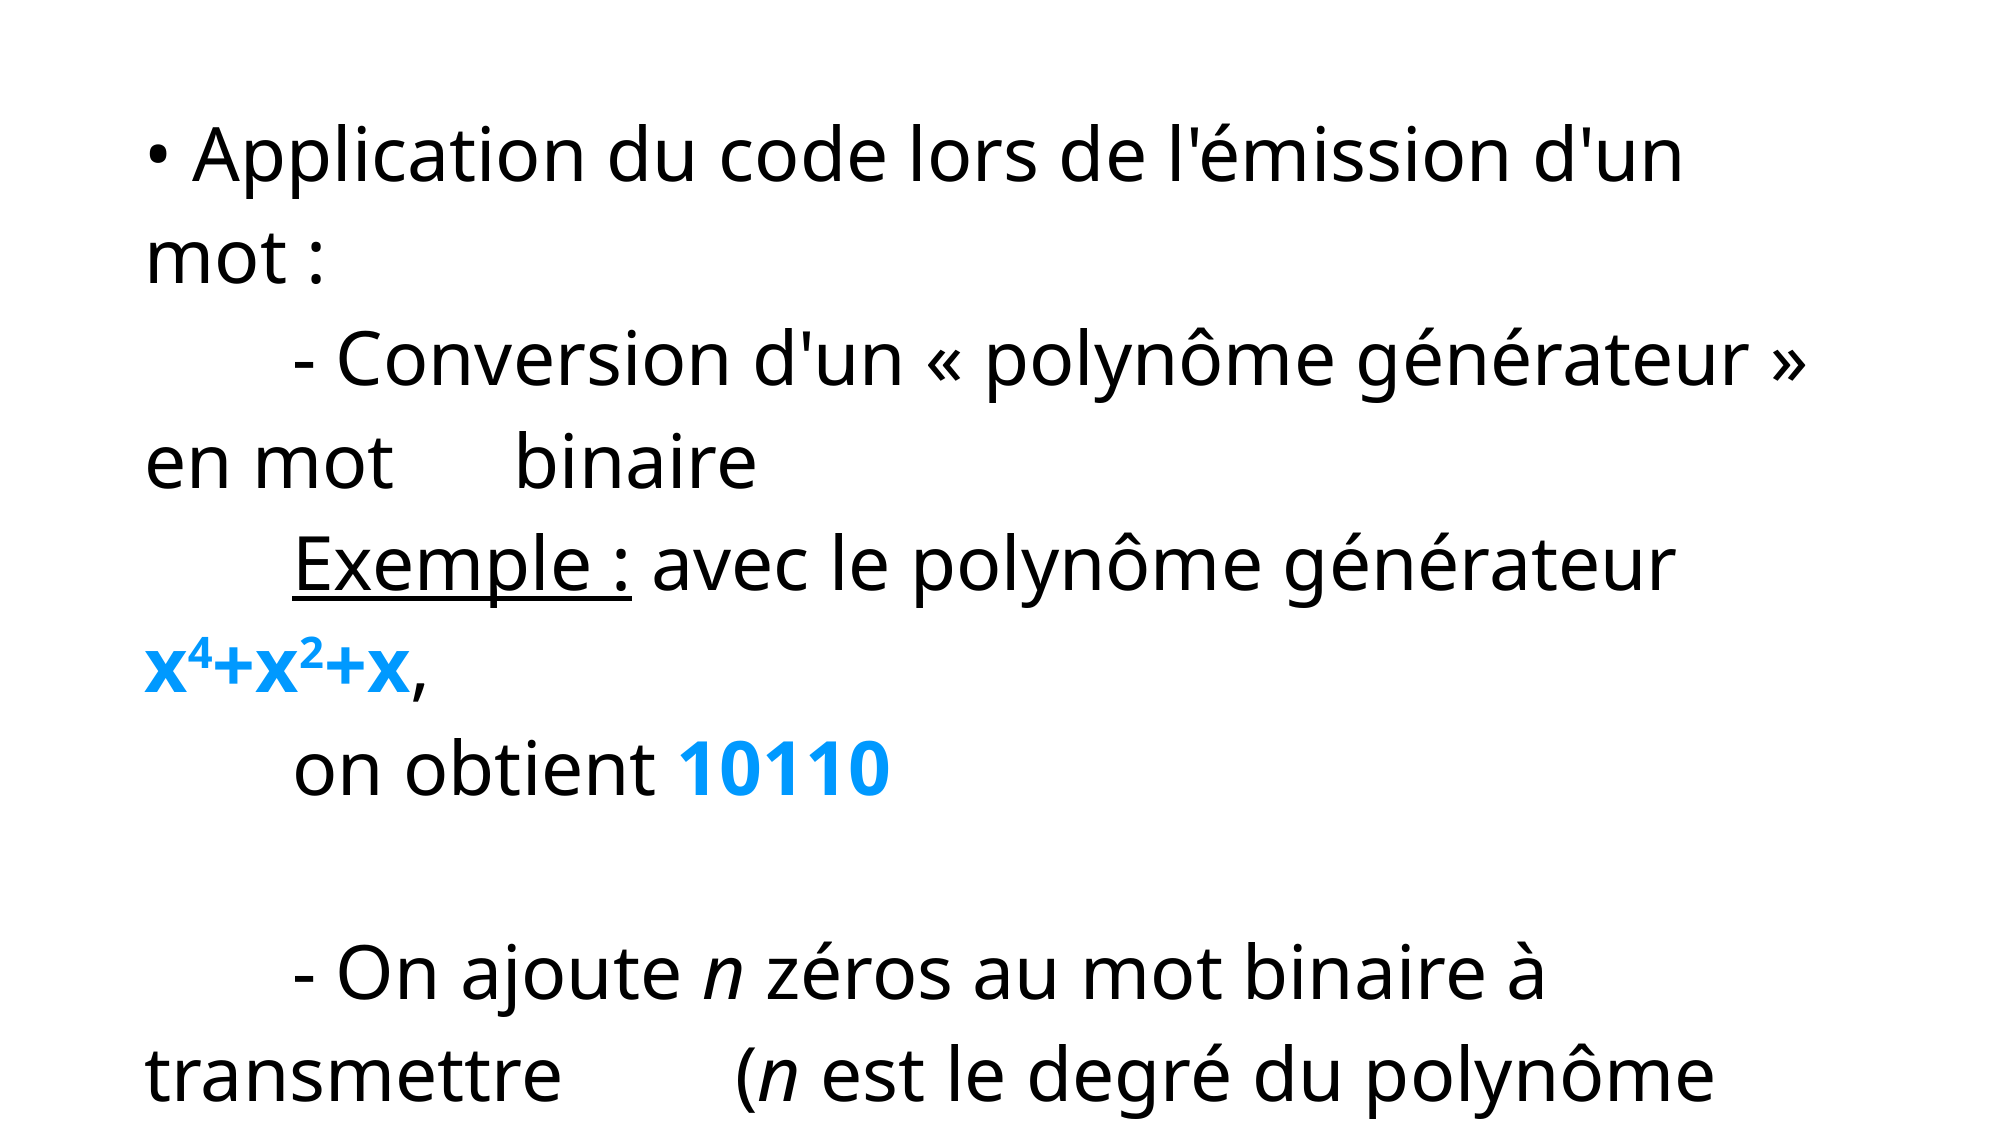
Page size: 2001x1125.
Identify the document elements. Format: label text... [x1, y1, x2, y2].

text_box • Application du code lors de l'émission d'un mot : - Conversion d'un « polynôme générateur » en mot binaire Exemple : avec le polynôme générateur x4+x2+x, on obtient 10110 - On ajoute n zéros au mot binaire à transmettre (n est le degré du polynôme générateur) Exemple : le mot à transmettre est 11100111. On obtient alors : 111001110000 [129, 93, 1855, 1028]
